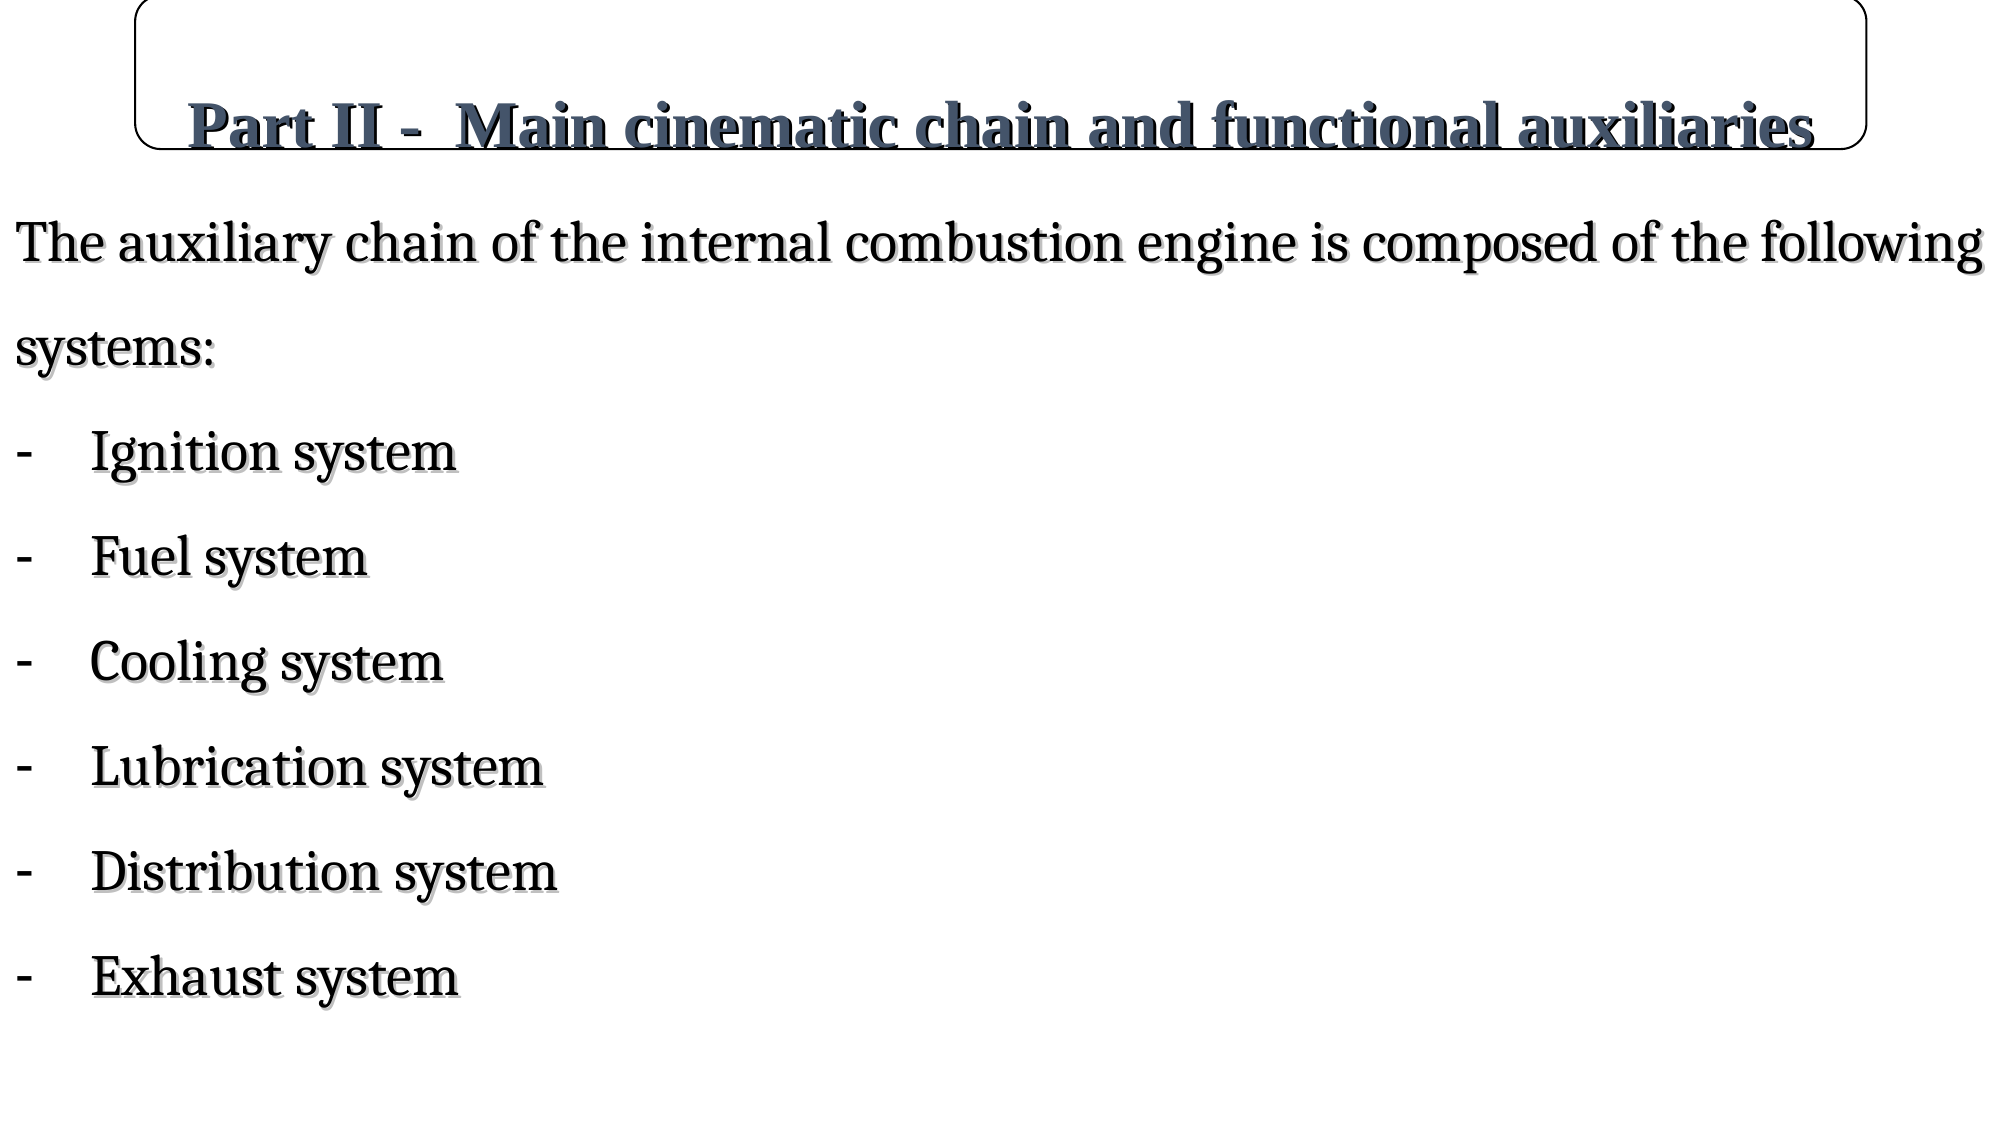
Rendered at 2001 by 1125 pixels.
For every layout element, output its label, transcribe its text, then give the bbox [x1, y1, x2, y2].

text_box The auxiliary chain of the internal combustion engine is composed of the following systems: Ignition system Fuel system Cooling system Lubrication system Distribution system Exhaust system [0, 160, 2000, 1011]
text_box Part II - Main cinematic chain and functional auxiliaries [135, 0, 1867, 150]
